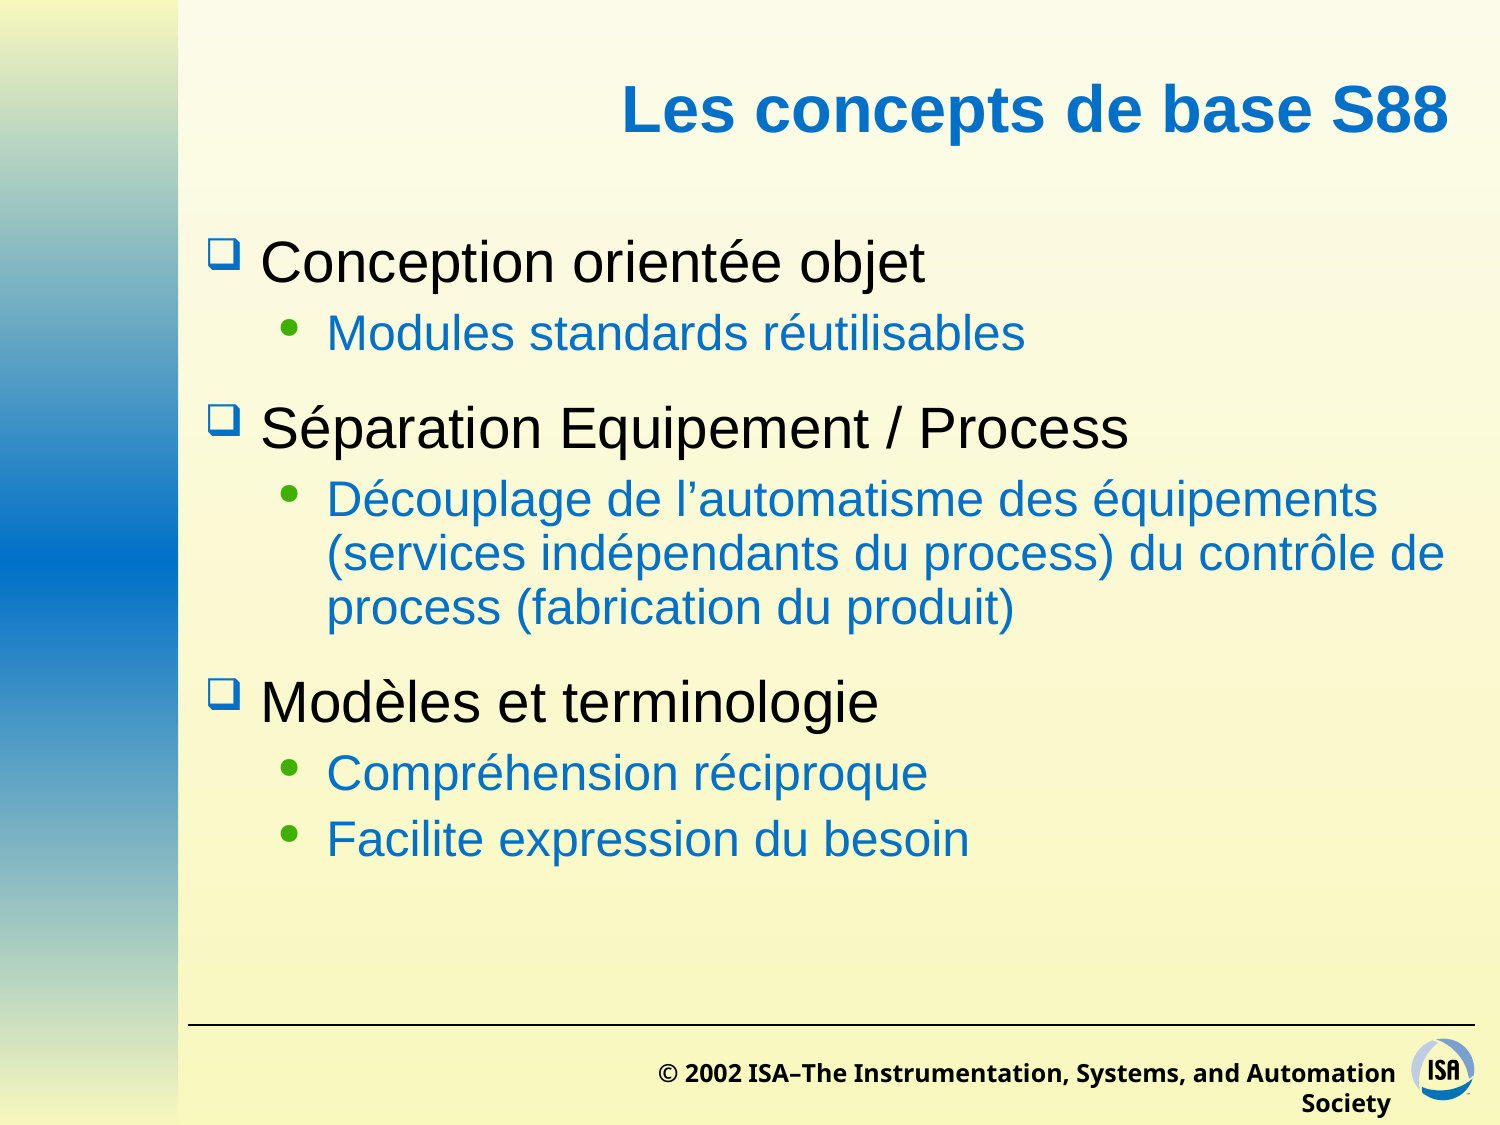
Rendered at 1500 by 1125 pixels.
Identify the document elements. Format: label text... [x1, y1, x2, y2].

list Conception orientée objet Modules standards réutilisables Séparation Equipement / Process Découplage de l’automatisme des équipements (services indépendants du process) du contrôle de process (fabrication du produit) Modèles et terminologie Compréhension réciproque Facilite expression du besoin [189, 224, 1468, 1000]
picture [1410, 1037, 1476, 1102]
title Les concepts de base S88 [24, 12, 1466, 201]
